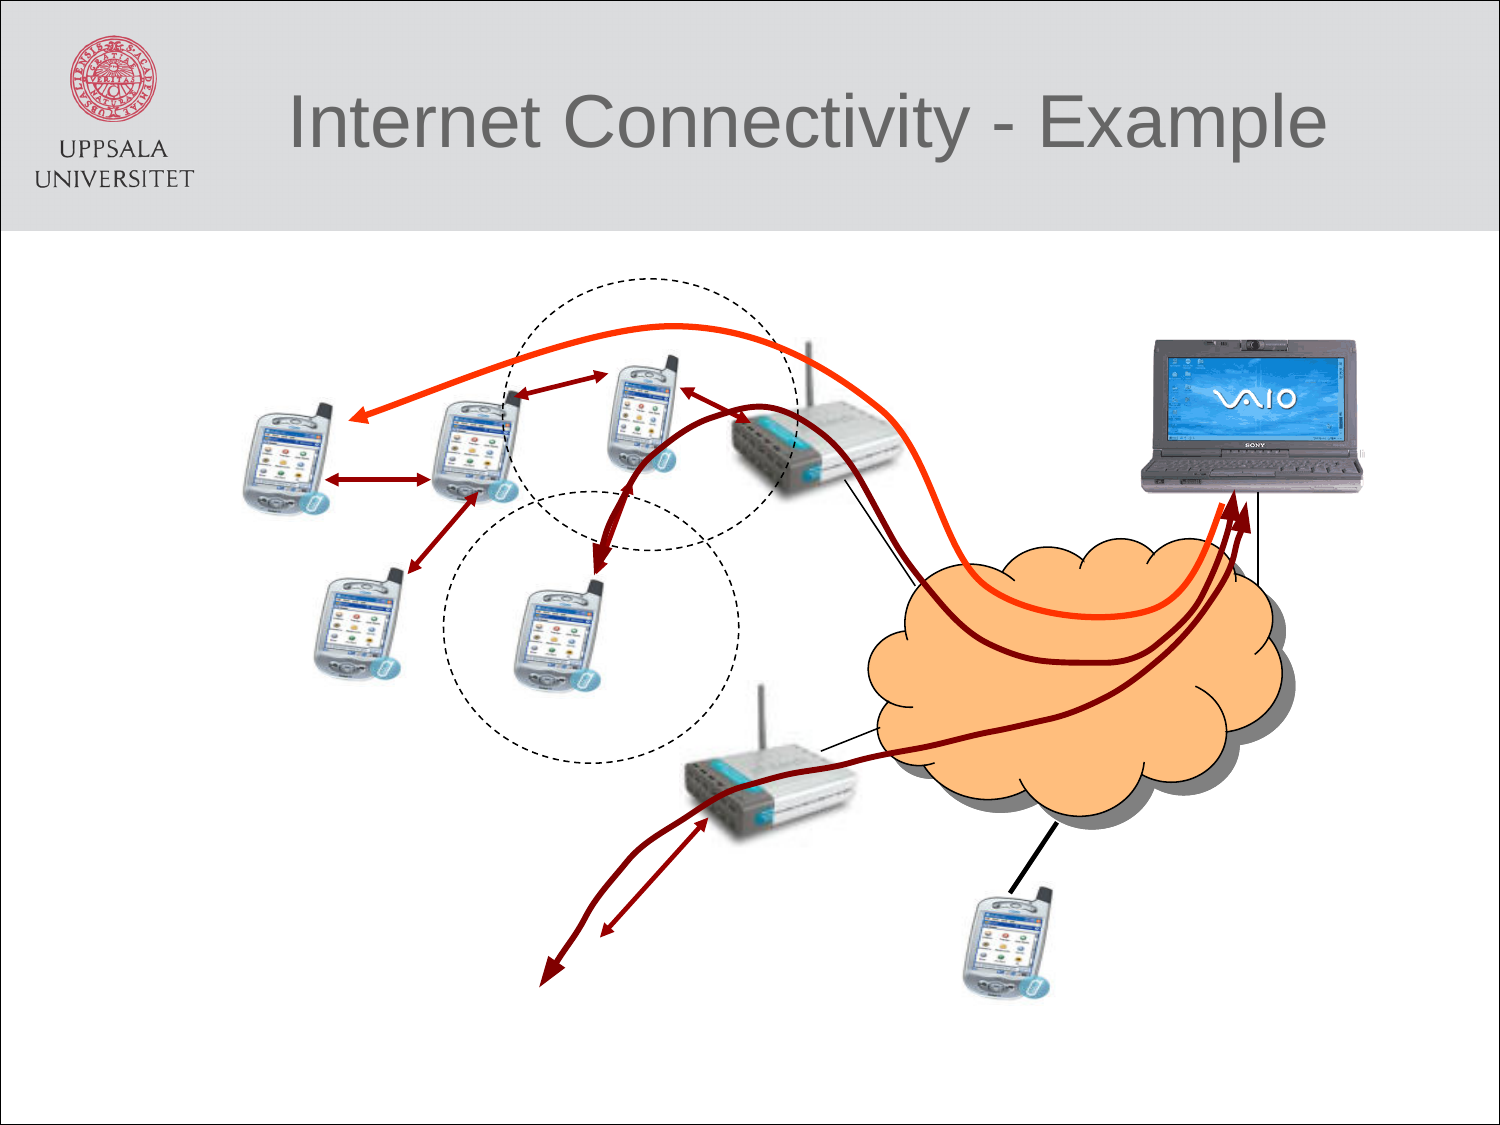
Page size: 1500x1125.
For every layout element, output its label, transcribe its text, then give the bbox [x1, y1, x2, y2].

text_box [972, 540, 1204, 614]
picture [726, 337, 917, 514]
picture [419, 385, 435, 391]
text_box [869, 555, 1228, 750]
picture [1139, 337, 1365, 496]
picture [597, 349, 689, 480]
text_box [1042, 596, 1295, 829]
text_box [927, 545, 1218, 659]
picture [419, 385, 535, 510]
picture [301, 562, 417, 687]
picture [763, 337, 917, 449]
text_box [896, 761, 932, 779]
picture [230, 397, 346, 522]
picture [1, 1, 1499, 231]
picture [637, 433, 689, 480]
picture [501, 574, 617, 699]
picture [679, 762, 869, 856]
picture [950, 881, 1066, 1007]
picture [726, 410, 875, 514]
picture [679, 680, 869, 817]
title Internet Connectivity - Example [287, 20, 1388, 222]
text_box [894, 571, 1281, 815]
text_box [1235, 563, 1244, 575]
text_box [942, 787, 1037, 813]
